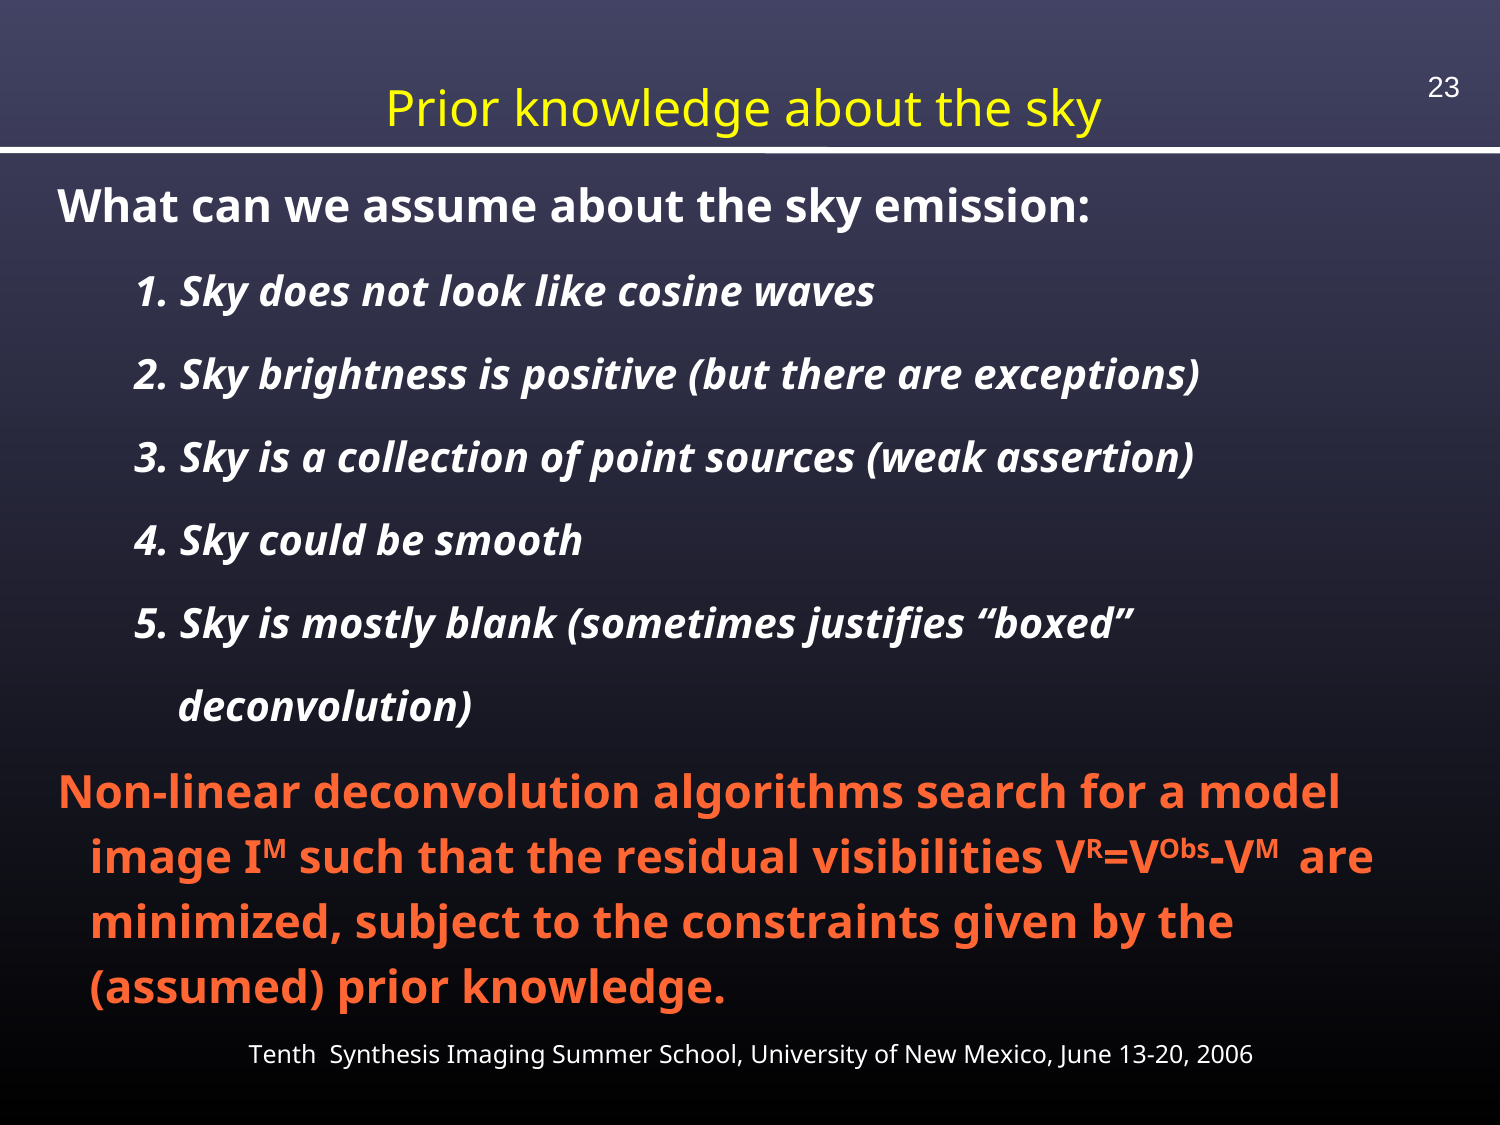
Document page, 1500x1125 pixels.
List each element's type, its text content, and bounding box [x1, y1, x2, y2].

subtitle What can we assume about the sky emission: 1. Sky does not look like cosine waves 2. Sky brightness is positive (but there are exceptions) 3. Sky is a collection of point sources (weak assertion) 4. Sky could be smooth 5. Sky is mostly blank (sometimes justifies “boxed” deconvolution) Non-linear deconvolution algorithms search for a model image IM such that the residual visibilities VR=VObs-VM are minimized, subject to the constraints given by the (assumed) prior knowledge. [57, 173, 1466, 955]
title Prior knowledge about the sky [112, 62, 1375, 151]
